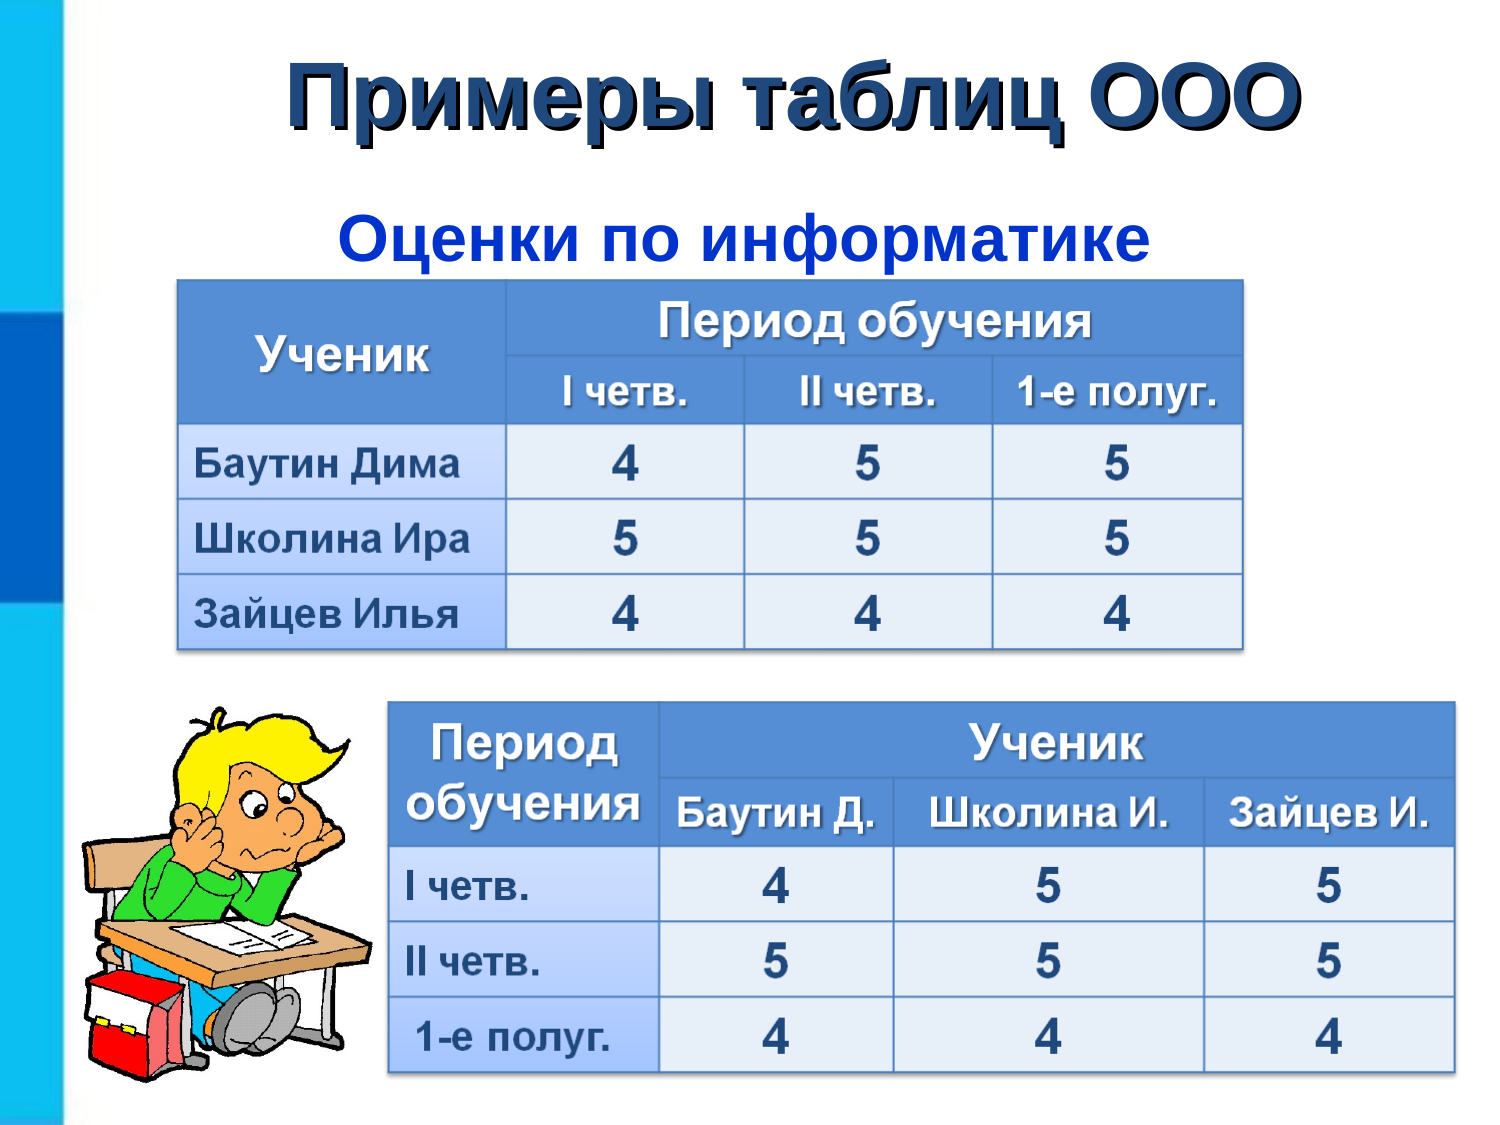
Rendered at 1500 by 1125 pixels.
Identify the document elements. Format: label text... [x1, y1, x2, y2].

title Примеры таблиц ООО [128, 0, 1458, 180]
text_box Оценки по информатике [272, 187, 1218, 283]
picture [0, 0, 1500, 1125]
